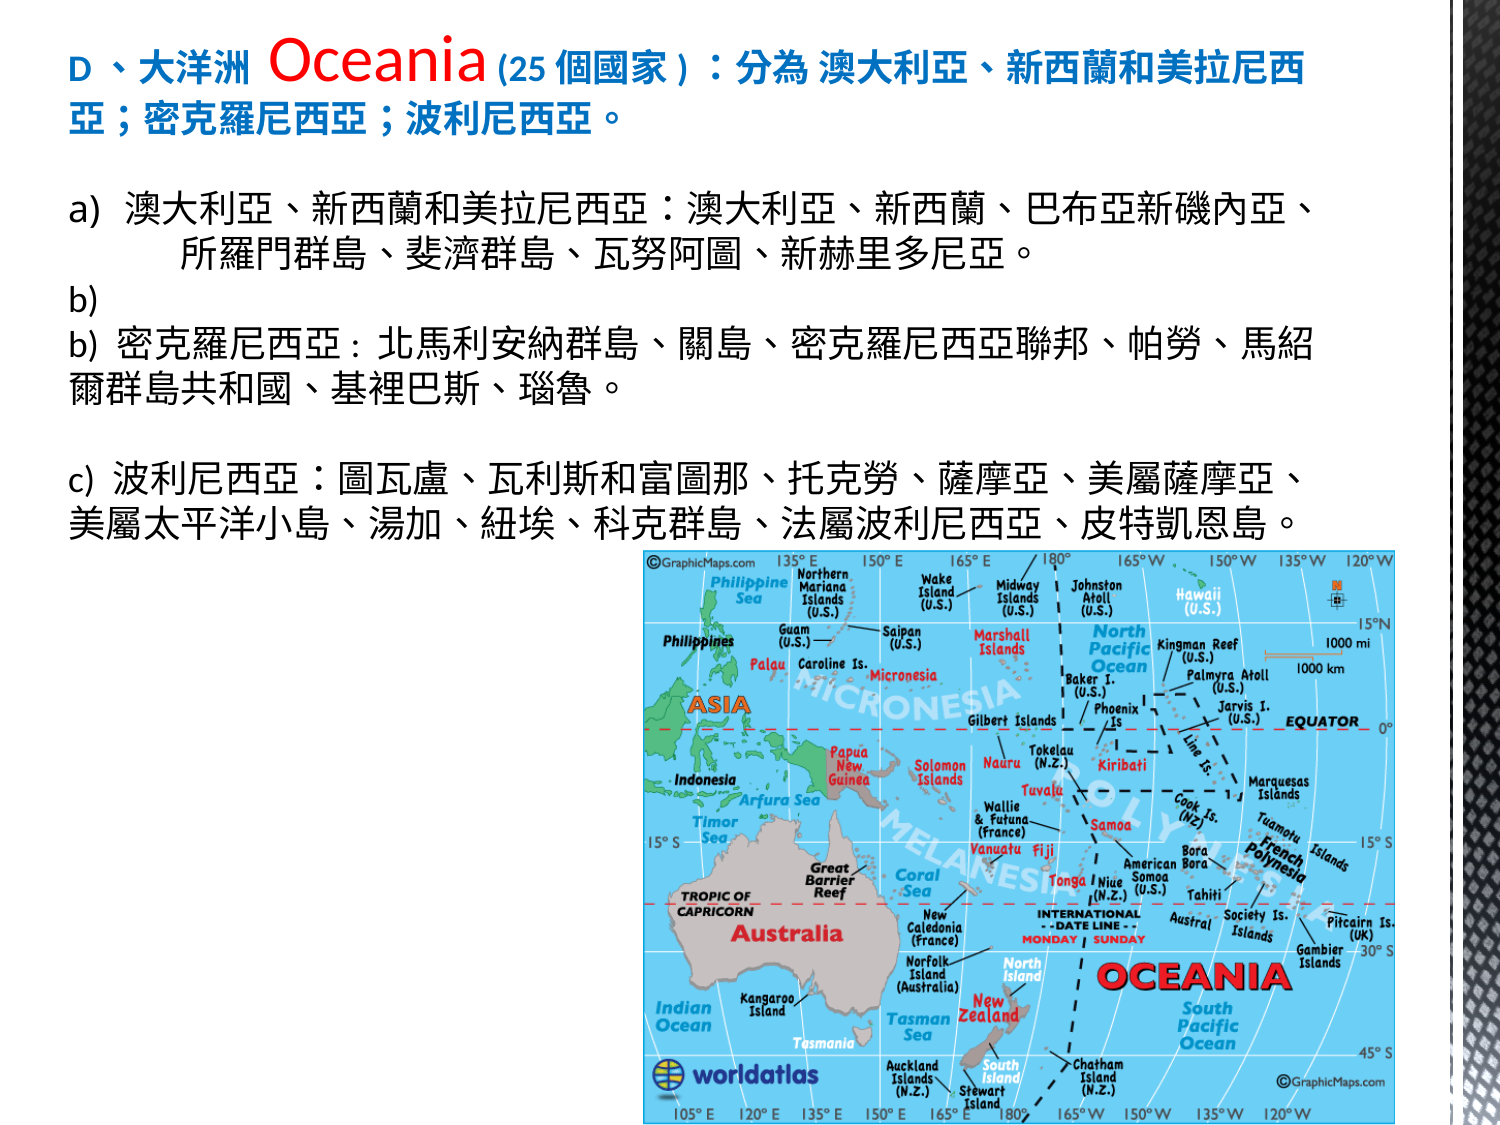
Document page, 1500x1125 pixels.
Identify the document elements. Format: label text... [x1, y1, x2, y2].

picture [645, 550, 1395, 1122]
text_box D、大洋洲 Oceania (25個國家)：分為 澳大利亞、新西蘭和美拉尼西亞；密克羅尼西亞；波利尼西亞。 澳大利亞、新西蘭和美拉尼西亞：澳大利亞、新西蘭、巴布亞新磯內亞、所羅門群島、斐濟群島、瓦努阿圖、新赫里多尼亞。 b) 密克羅尼西亞: 北馬利安納群島、關島、密克羅尼西亞聯邦、帕勞、馬紹爾群島共和國、基裡巴斯、瑙魯。 c) 波利尼西亞：圖瓦盧、瓦利斯和富圖那、托克勞、薩摩亞、美屬薩摩亞、美屬太平洋小島、湯加、紐埃、科克群島、法屬波利尼西亞、皮特凱恩島。 [53, 7, 1341, 597]
